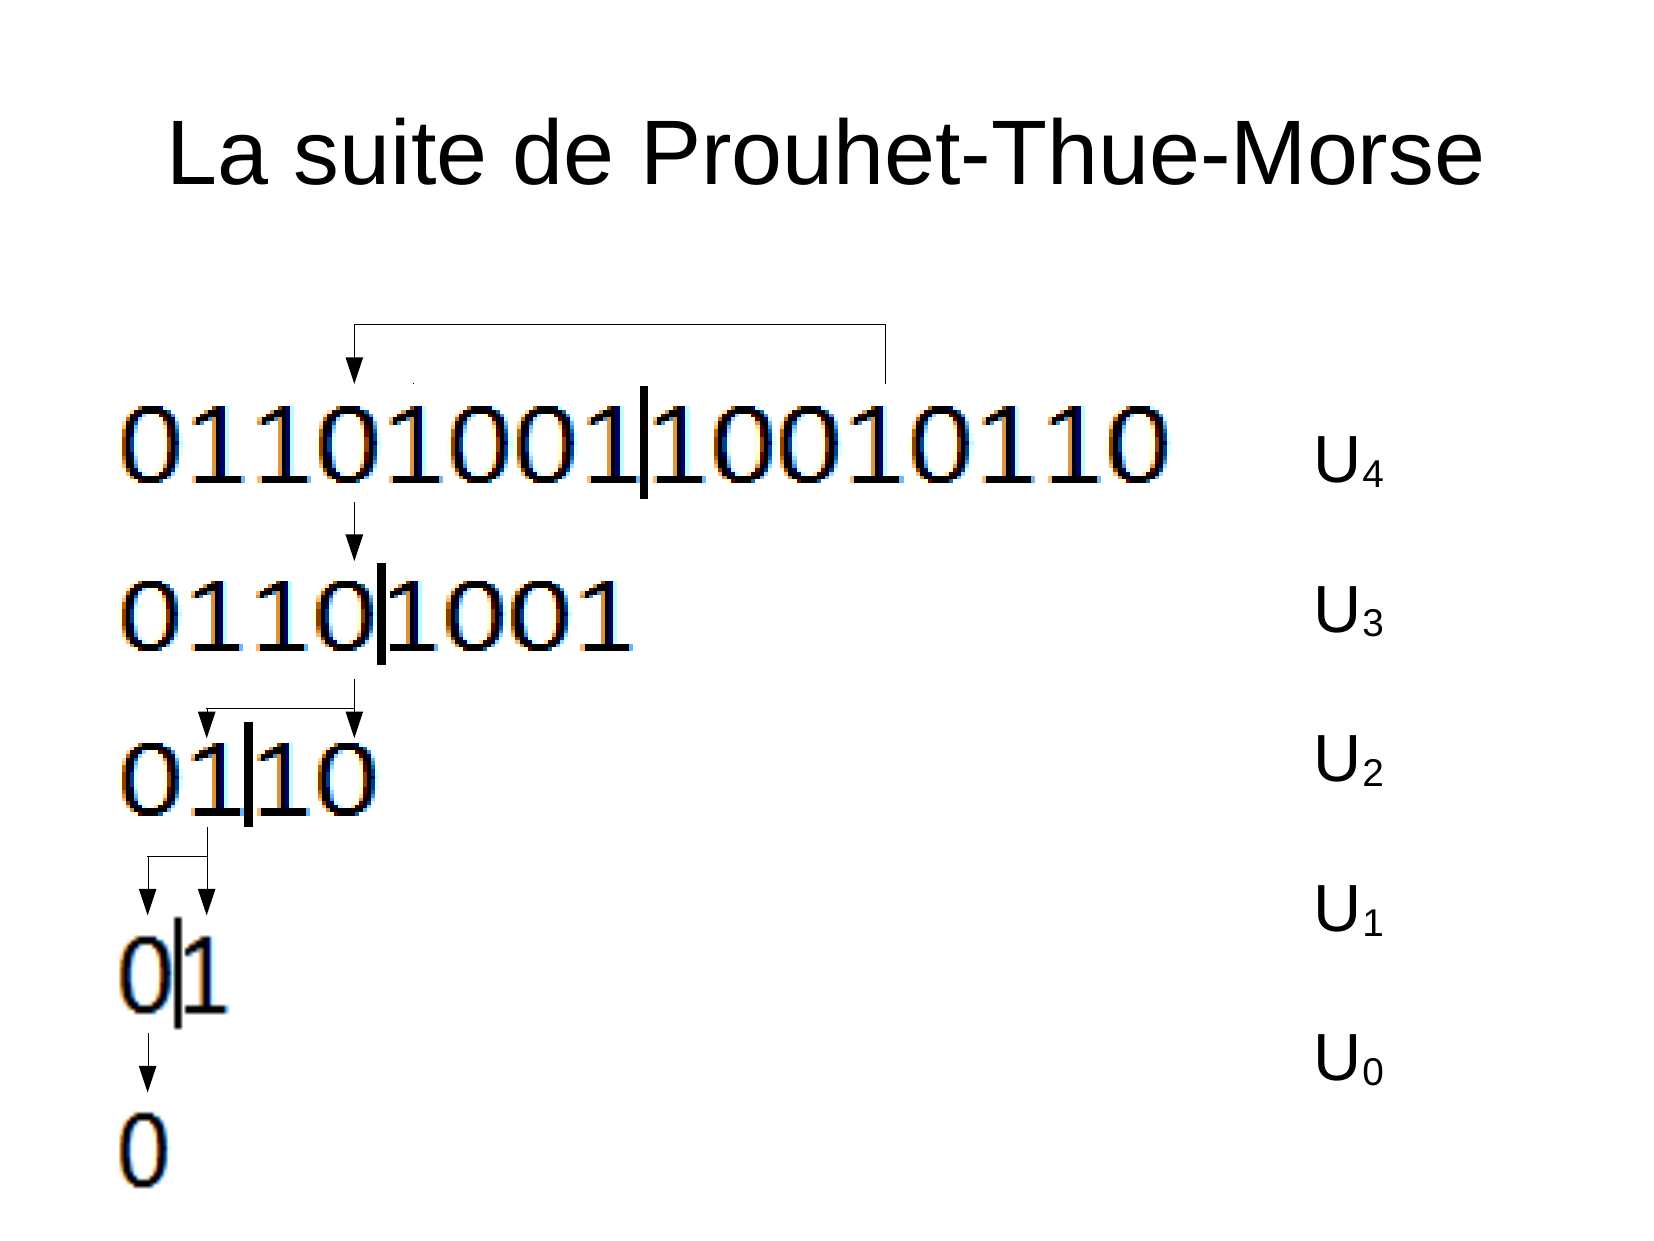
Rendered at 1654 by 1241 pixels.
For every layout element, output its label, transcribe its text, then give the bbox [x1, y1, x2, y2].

picture [118, 915, 237, 1034]
picture [118, 383, 1188, 511]
picture [118, 722, 384, 827]
title La suite de Prouhet-Thue-Morse [82, 49, 1571, 257]
picture [118, 1092, 178, 1211]
text_box U4 U3 U2 U1 U0 [1299, 354, 1536, 1241]
picture [118, 560, 650, 669]
